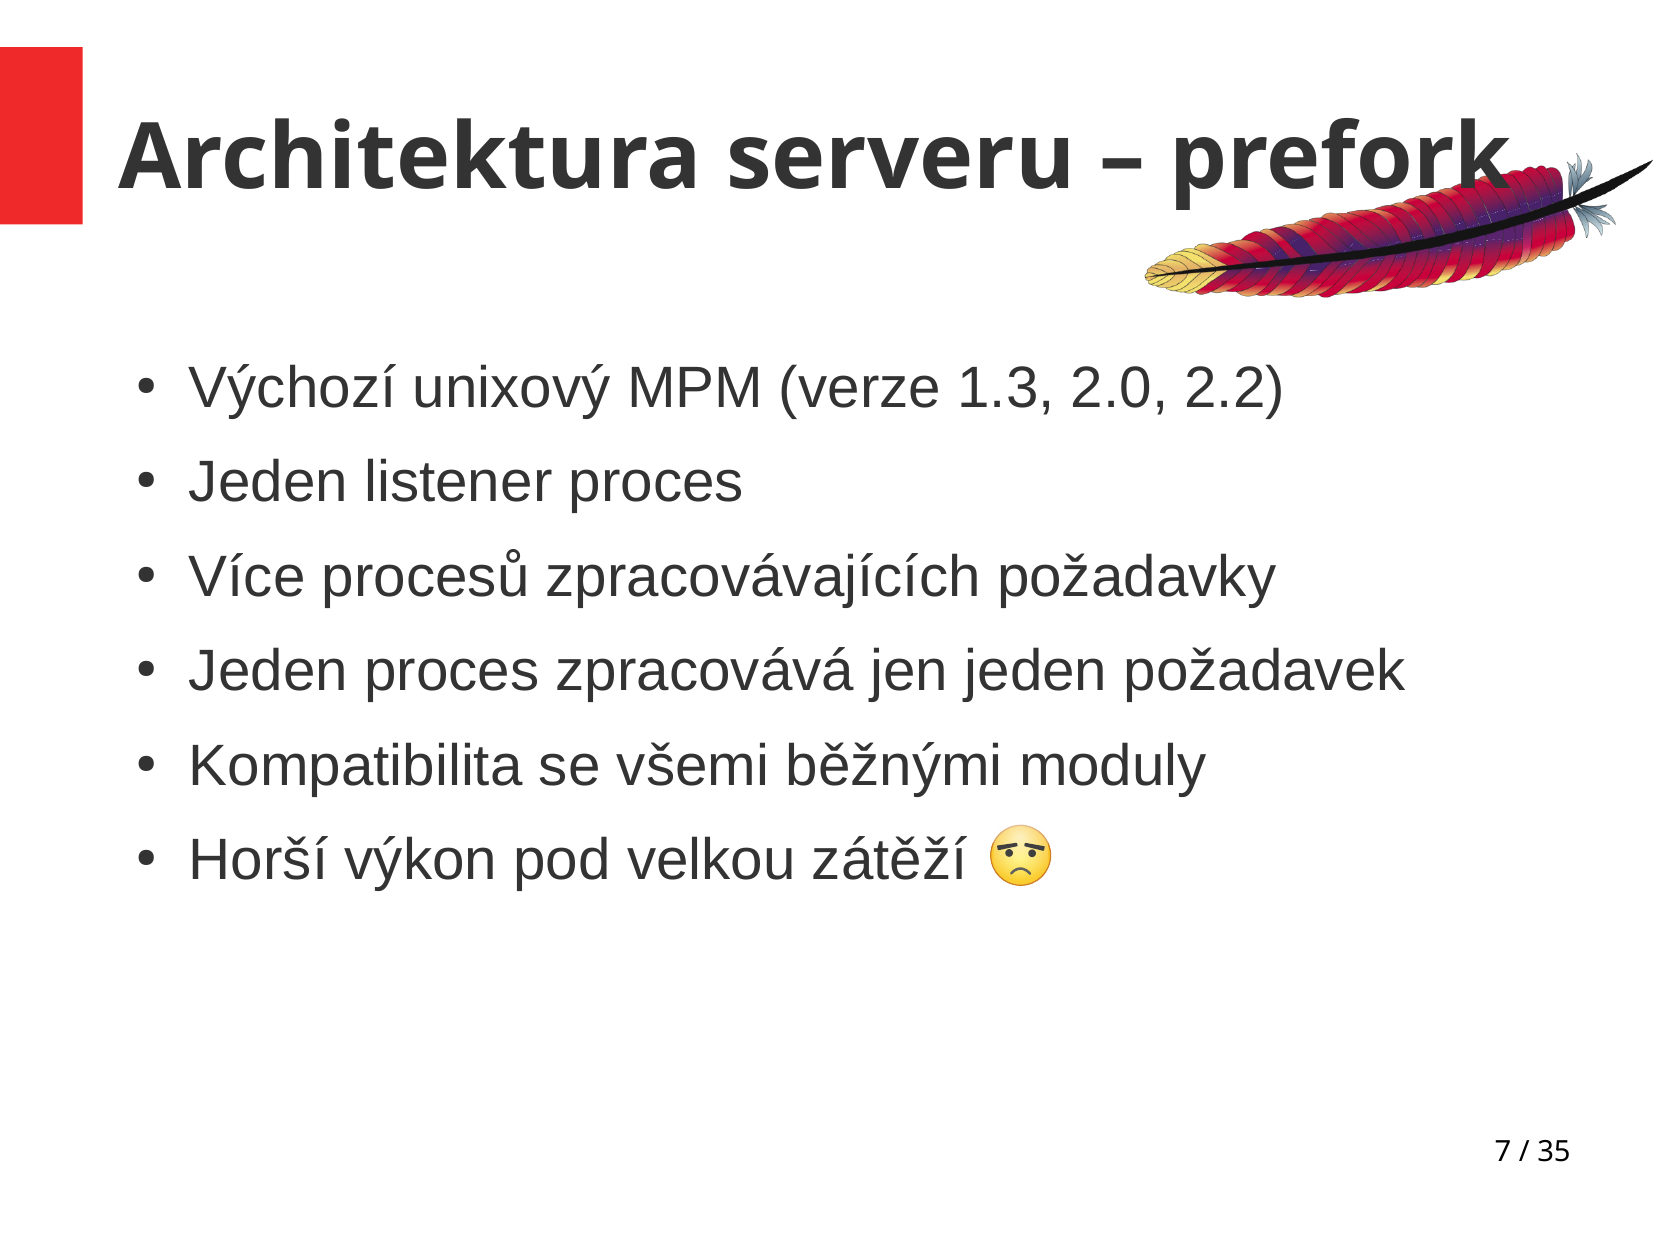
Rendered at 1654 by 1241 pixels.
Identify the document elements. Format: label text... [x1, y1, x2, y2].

picture [1144, 153, 1654, 298]
picture [990, 824, 1052, 886]
title Architektura serveru – prefork [118, 49, 1571, 257]
list Výchozí unixový MPM (verze 1.3, 2.0, 2.2) Jeden listener proces Více procesů zpracovávajících požadavky Jeden proces zpracovává jen jeden požadavek Kompatibilita se všemi běžnými moduly Horší výkon pod velkou zátěží [118, 354, 1536, 1074]
